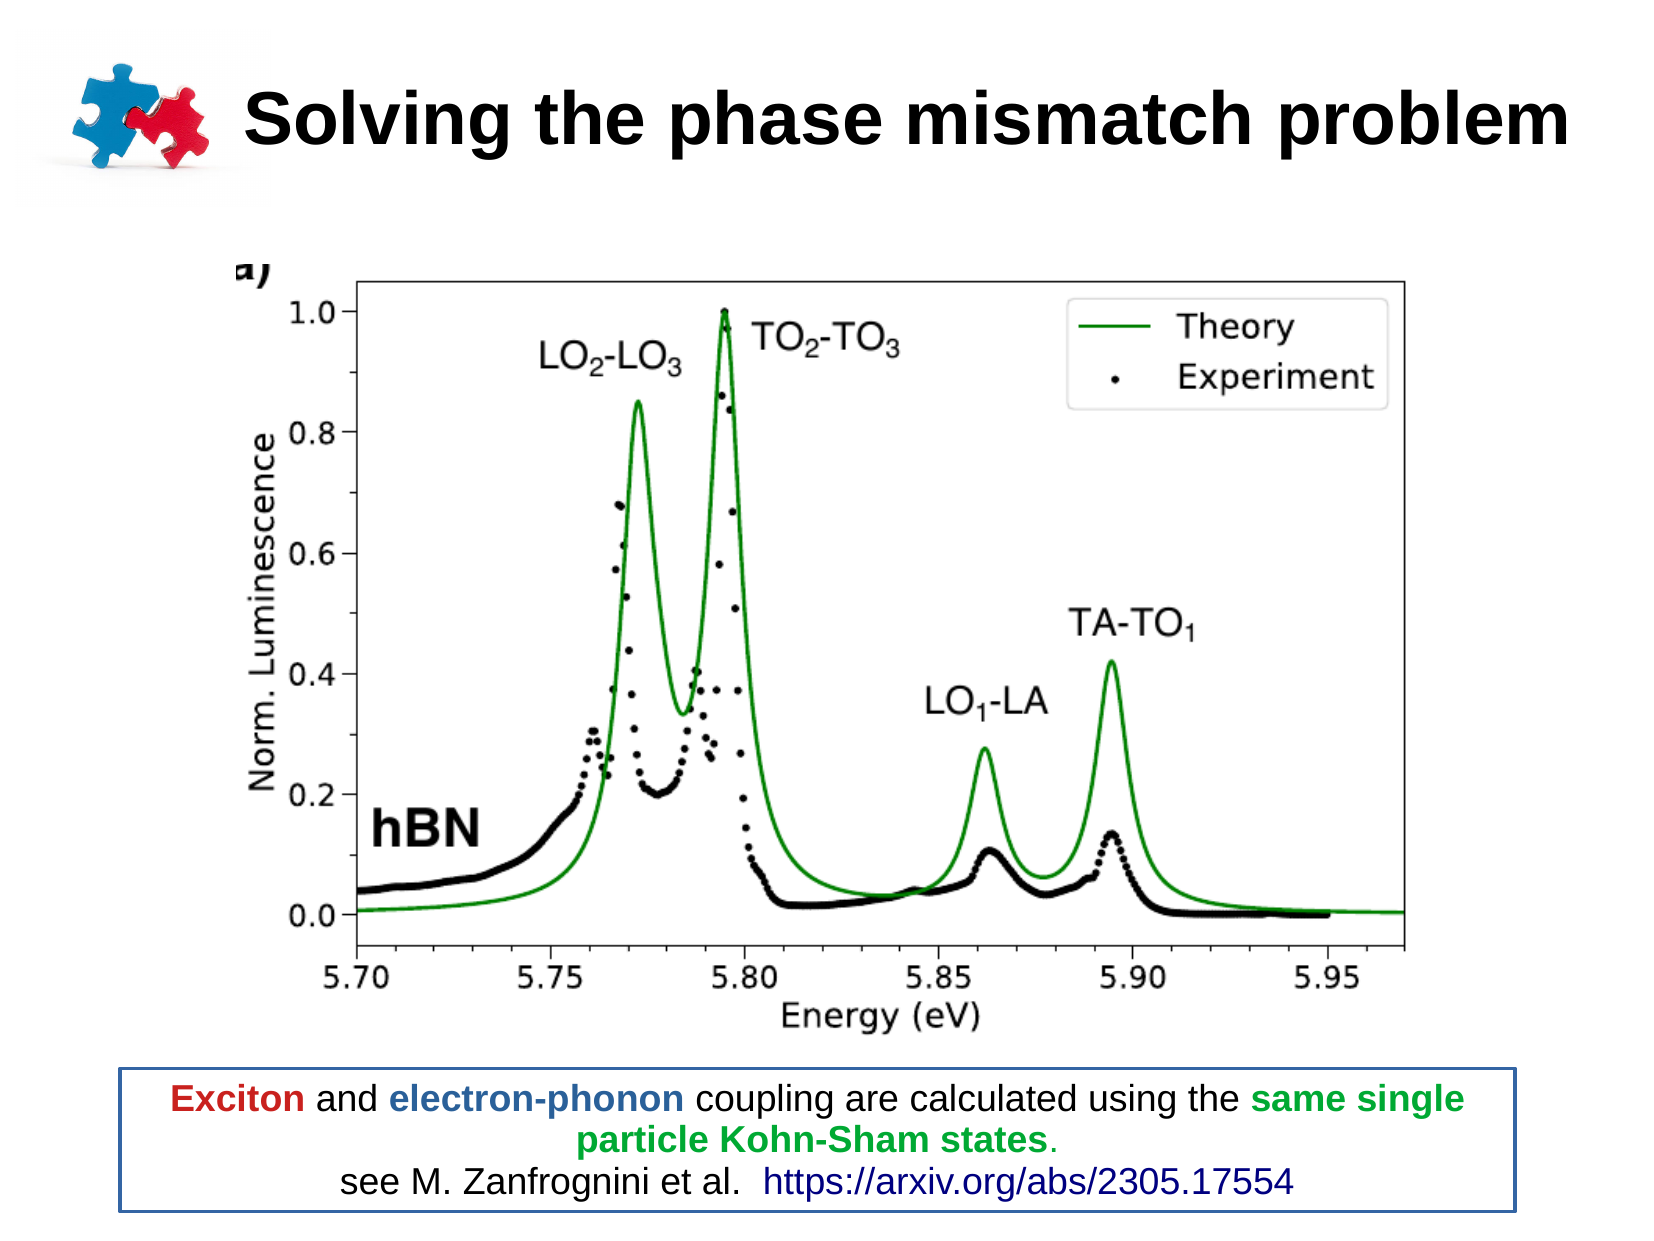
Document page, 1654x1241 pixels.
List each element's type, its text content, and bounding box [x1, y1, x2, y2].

picture [15, 29, 195, 207]
text_box Exciton and electron-phonon coupling are calculated using the same single particle Kohn-Sham states. see M. Zanfrognini et al. https://arxiv.org/abs/2305.17554 [120, 1068, 1516, 1212]
picture [236, 264, 1426, 1051]
title Solving the phase mismatch problem [195, 15, 1621, 223]
